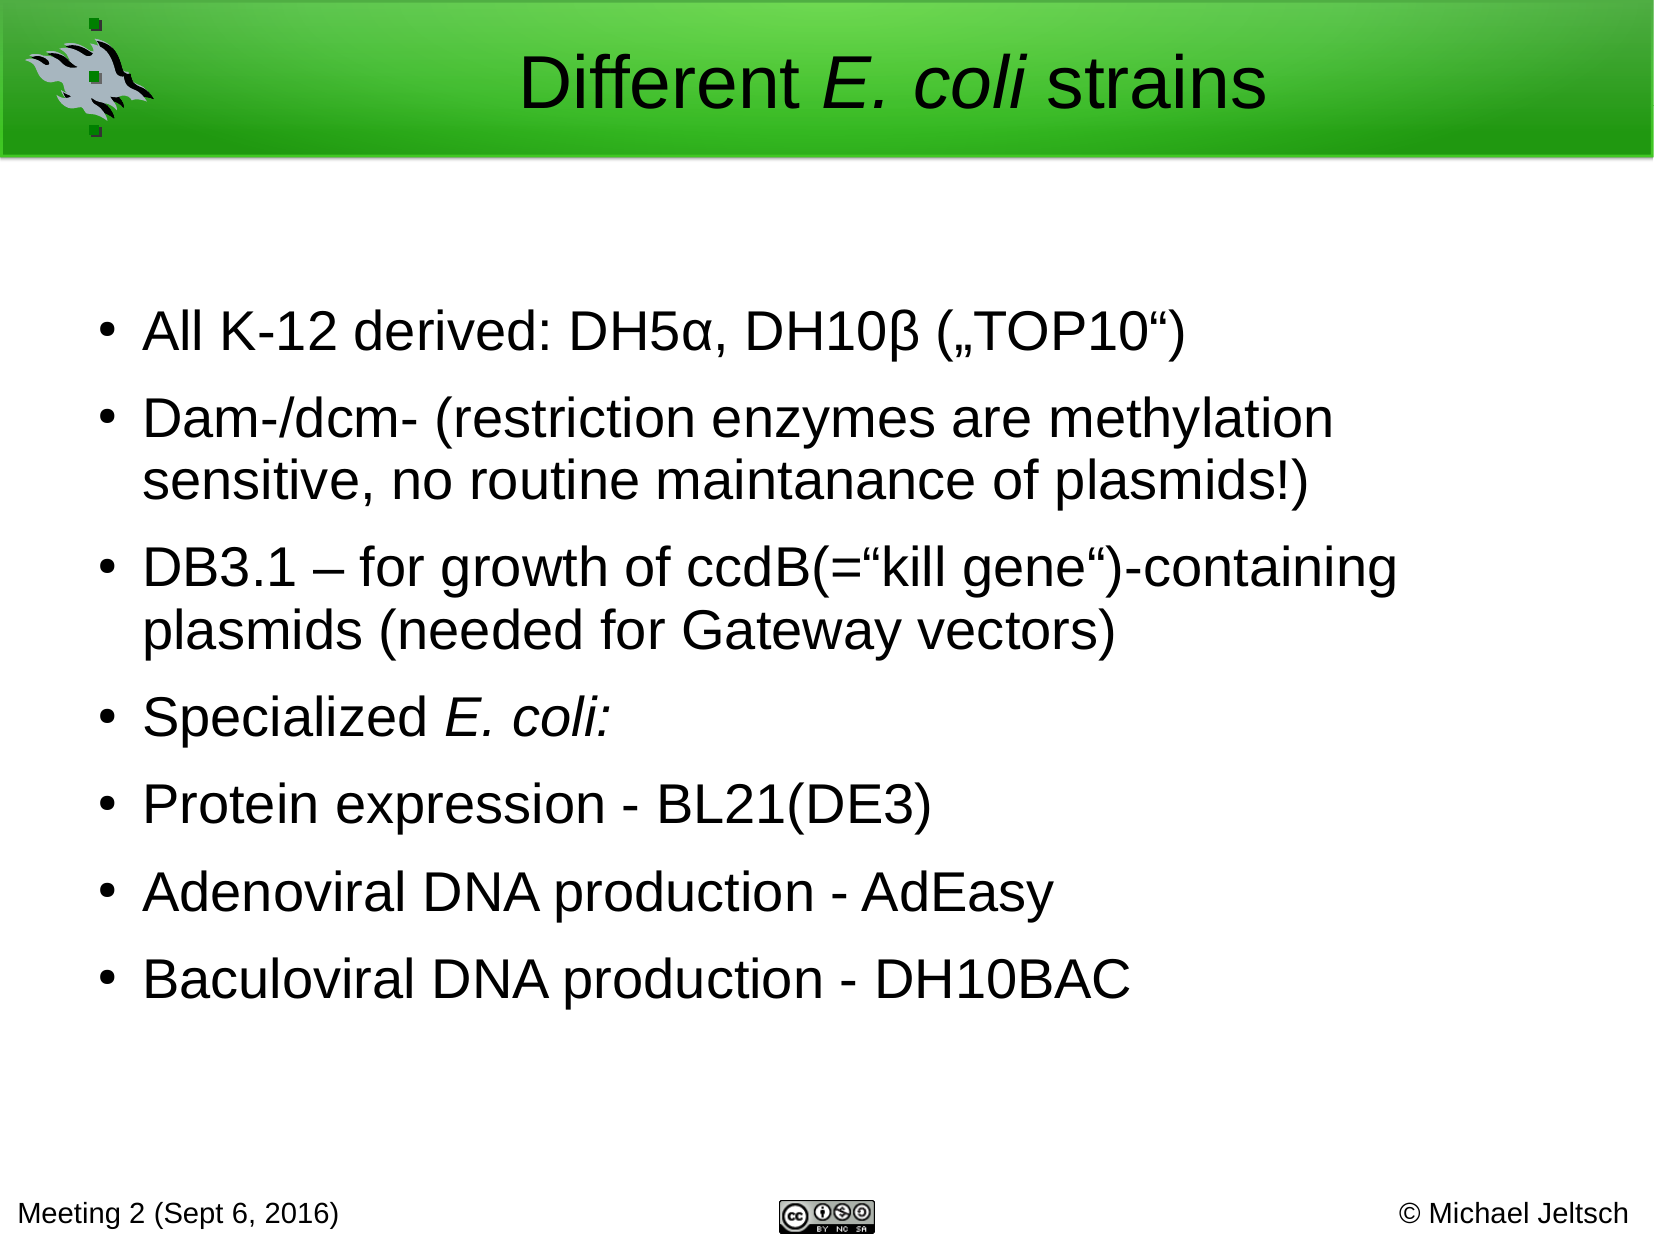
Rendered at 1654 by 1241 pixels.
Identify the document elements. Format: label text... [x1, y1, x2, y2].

list All K-12 derived: DH5α, DH10β („TOP10“) Dam-/dcm- (restriction enzymes are methylation sensitive, no routine maintanance of plasmids!) DB3.1 – for growth of ccdB(=“kill gene“)-containing plasmids (needed for Gateway vectors) Specialized E. coli: Protein expression - BL21(DE3) Adenoviral DNA production - AdEasy Baculoviral DNA production - DH10BAC [82, 299, 1571, 1019]
picture [779, 1200, 875, 1234]
title Different E. coli strains [307, 11, 1501, 154]
